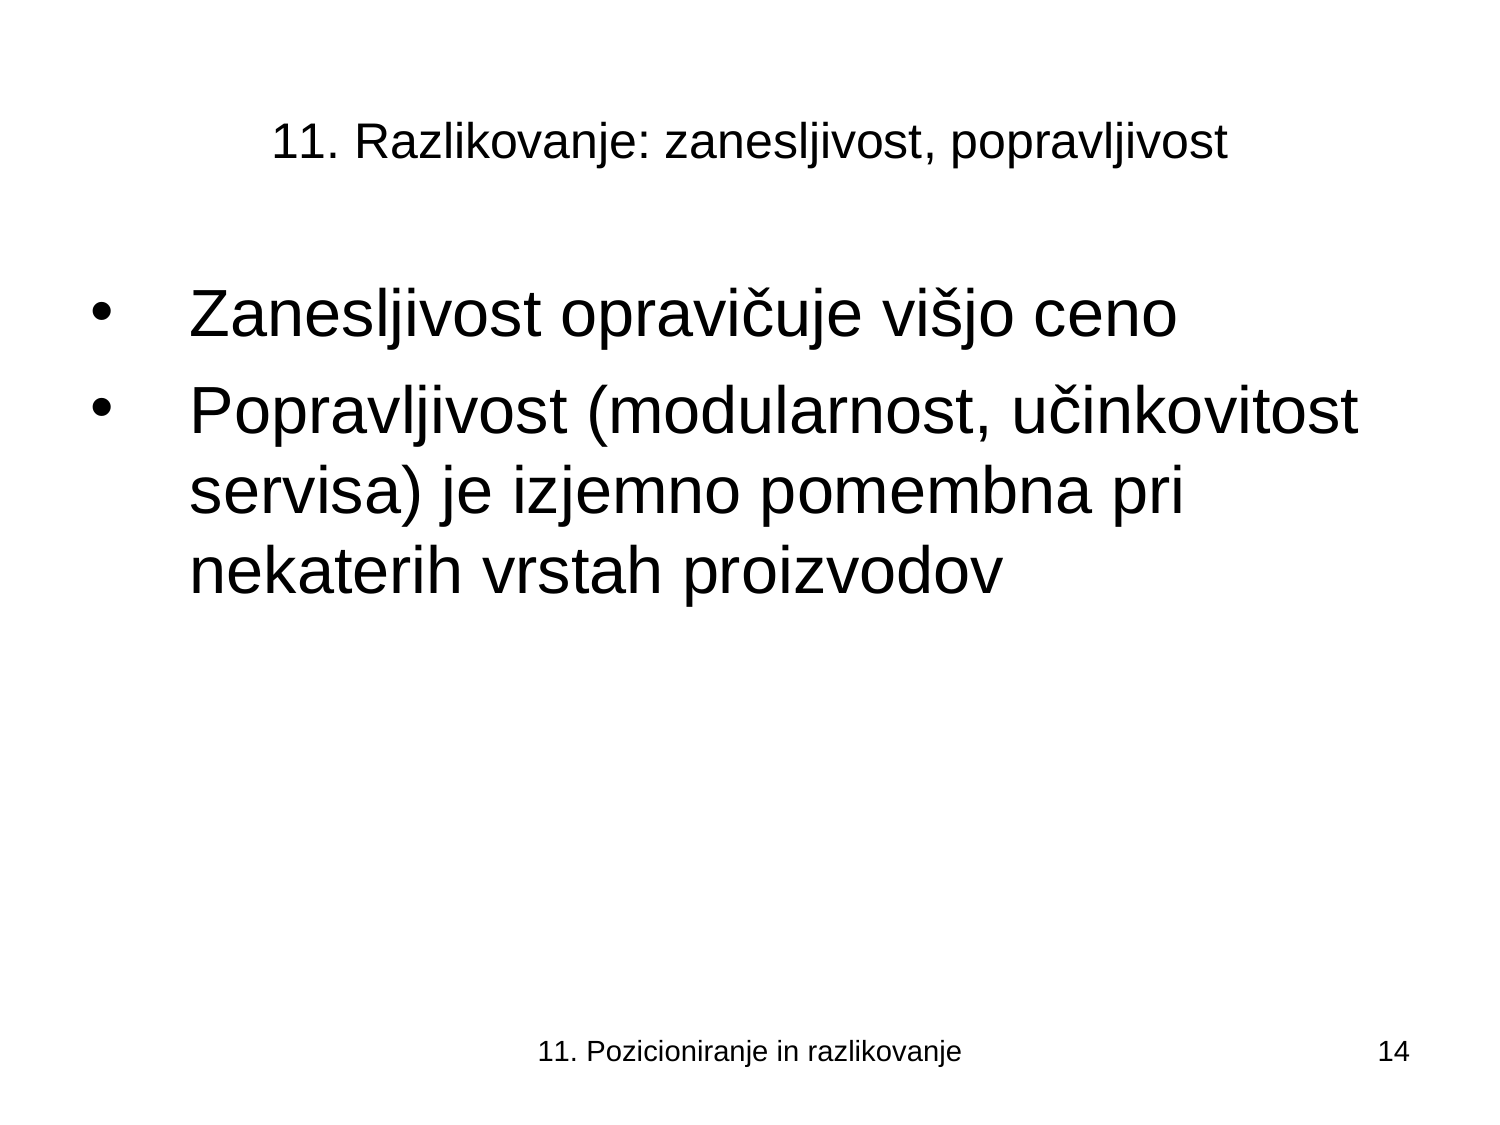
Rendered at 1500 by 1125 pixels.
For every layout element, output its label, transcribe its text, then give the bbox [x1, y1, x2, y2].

text_box <number> [1074, 1024, 1426, 1103]
list Zanesljivost opravičuje višjo ceno Popravljivost (modularnost, učinkovitost servisa) je izjemno pomembna pri nekaterih vrstah proizvodov [75, 262, 1426, 1006]
text_box 11. Pozicioniranje in razlikovanje [512, 1024, 988, 1103]
title 11. Razlikovanje: zanesljivost, popravljivost [75, 45, 1426, 233]
